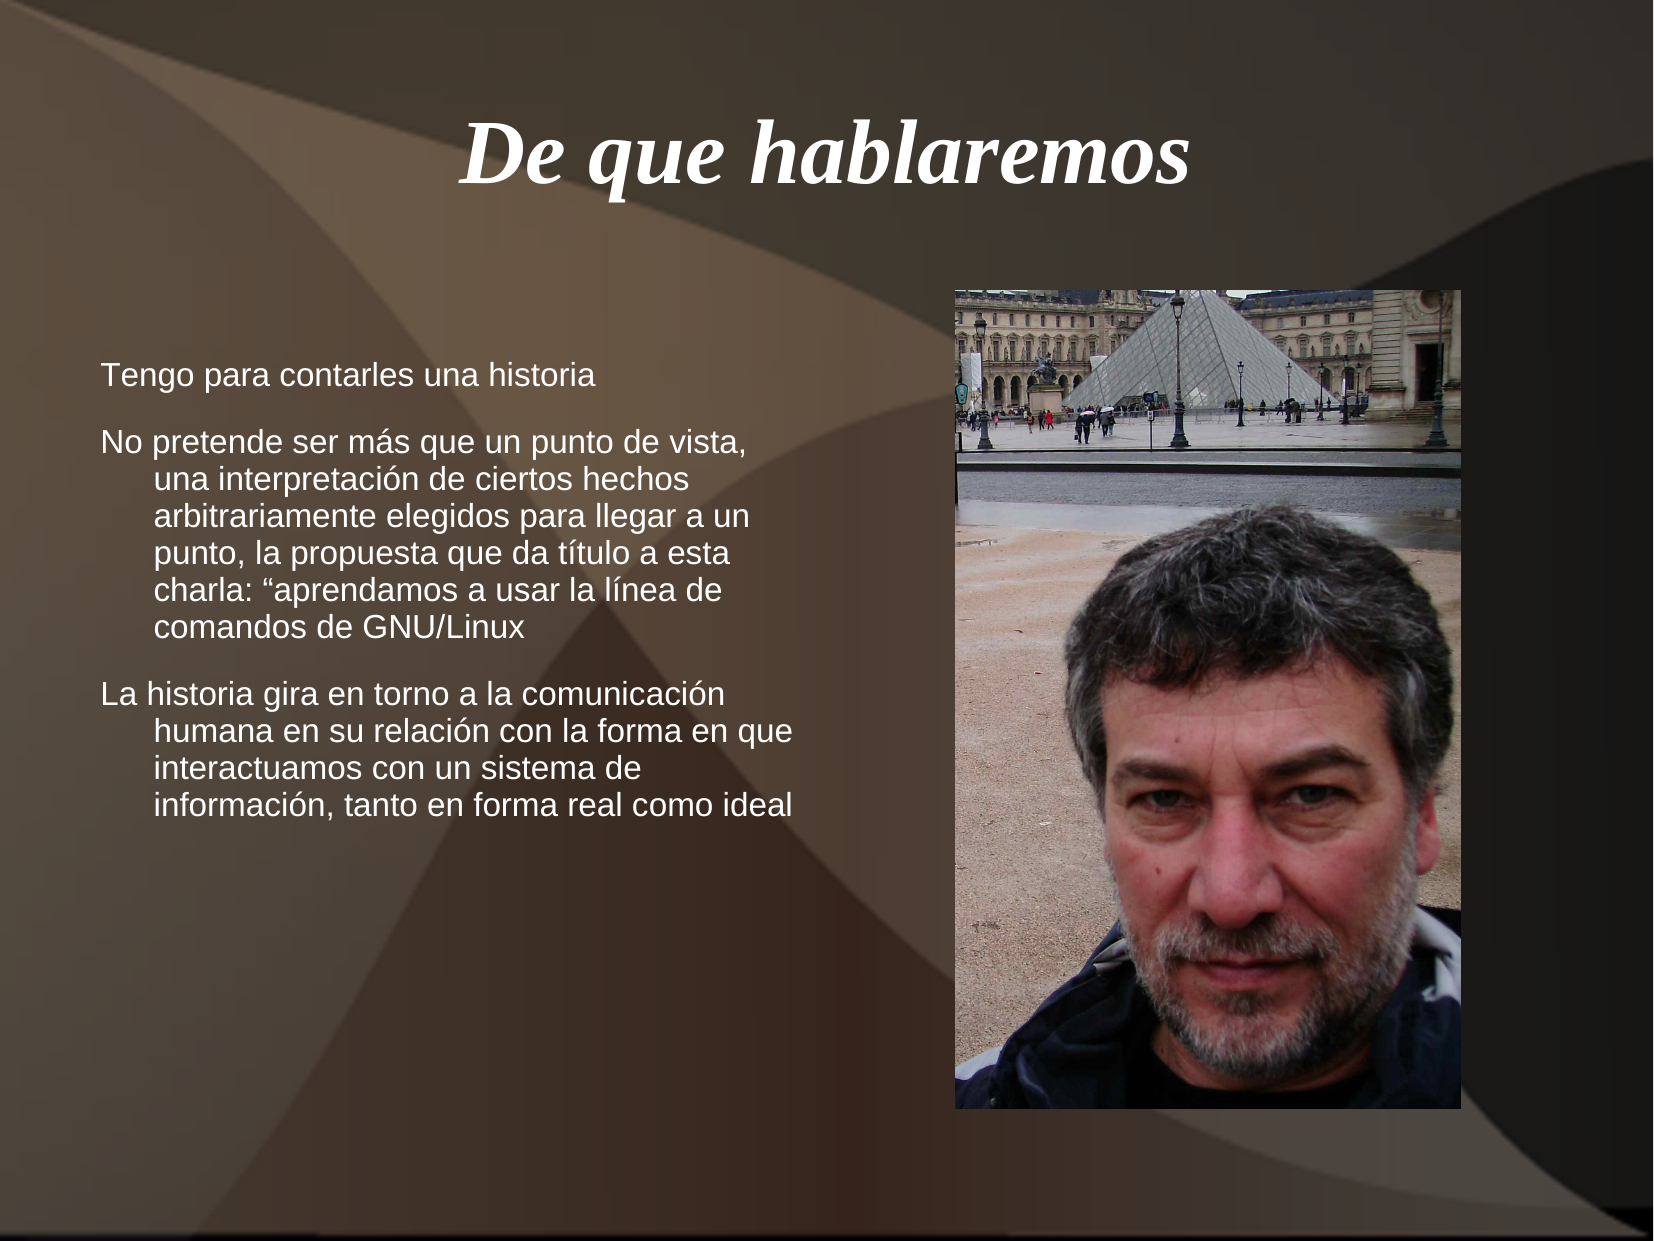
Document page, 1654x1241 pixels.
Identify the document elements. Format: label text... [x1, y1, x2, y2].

picture [0, 0, 1654, 1241]
list Tengo para contarles una historia No pretende ser más que un punto de vista, una interpretación de ciertos hechos arbitrariamente elegidos para llegar a un punto, la propuesta que da título a esta charla: “aprendamos a usar la línea de comandos de GNU/Linux La historia gira en torno a la comunicación humana en su relación con la forma en que interactuamos con un sistema de información, tanto en forma real como ideal [82, 290, 809, 1109]
title De que hablaremos [82, 49, 1571, 257]
